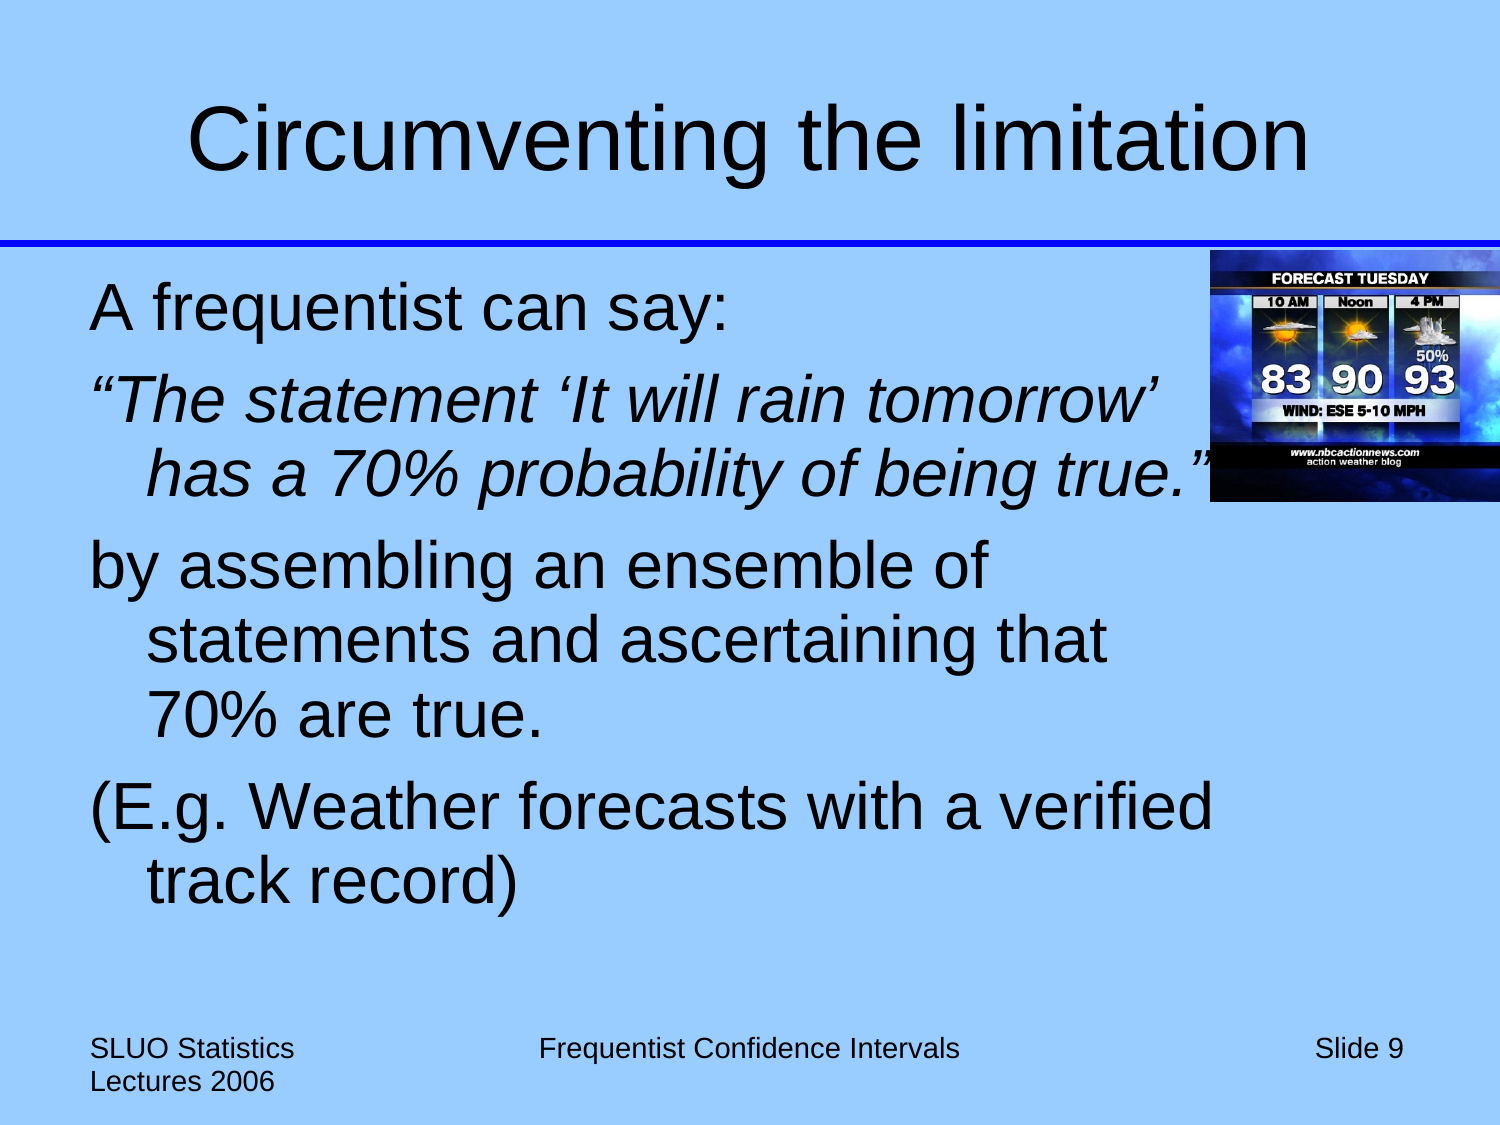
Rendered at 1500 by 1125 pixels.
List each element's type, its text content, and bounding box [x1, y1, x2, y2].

list A frequentist can say: “The statement ‘It will rain tomorrow’ has a 70% probability of being true.” by assembling an ensemble of statements and ascertaining that 70% are true. (E.g. Weather forecasts with a verified track record) [75, 262, 1270, 1018]
picture [1210, 250, 1500, 502]
title Circumventing the limitation [75, 45, 1426, 233]
